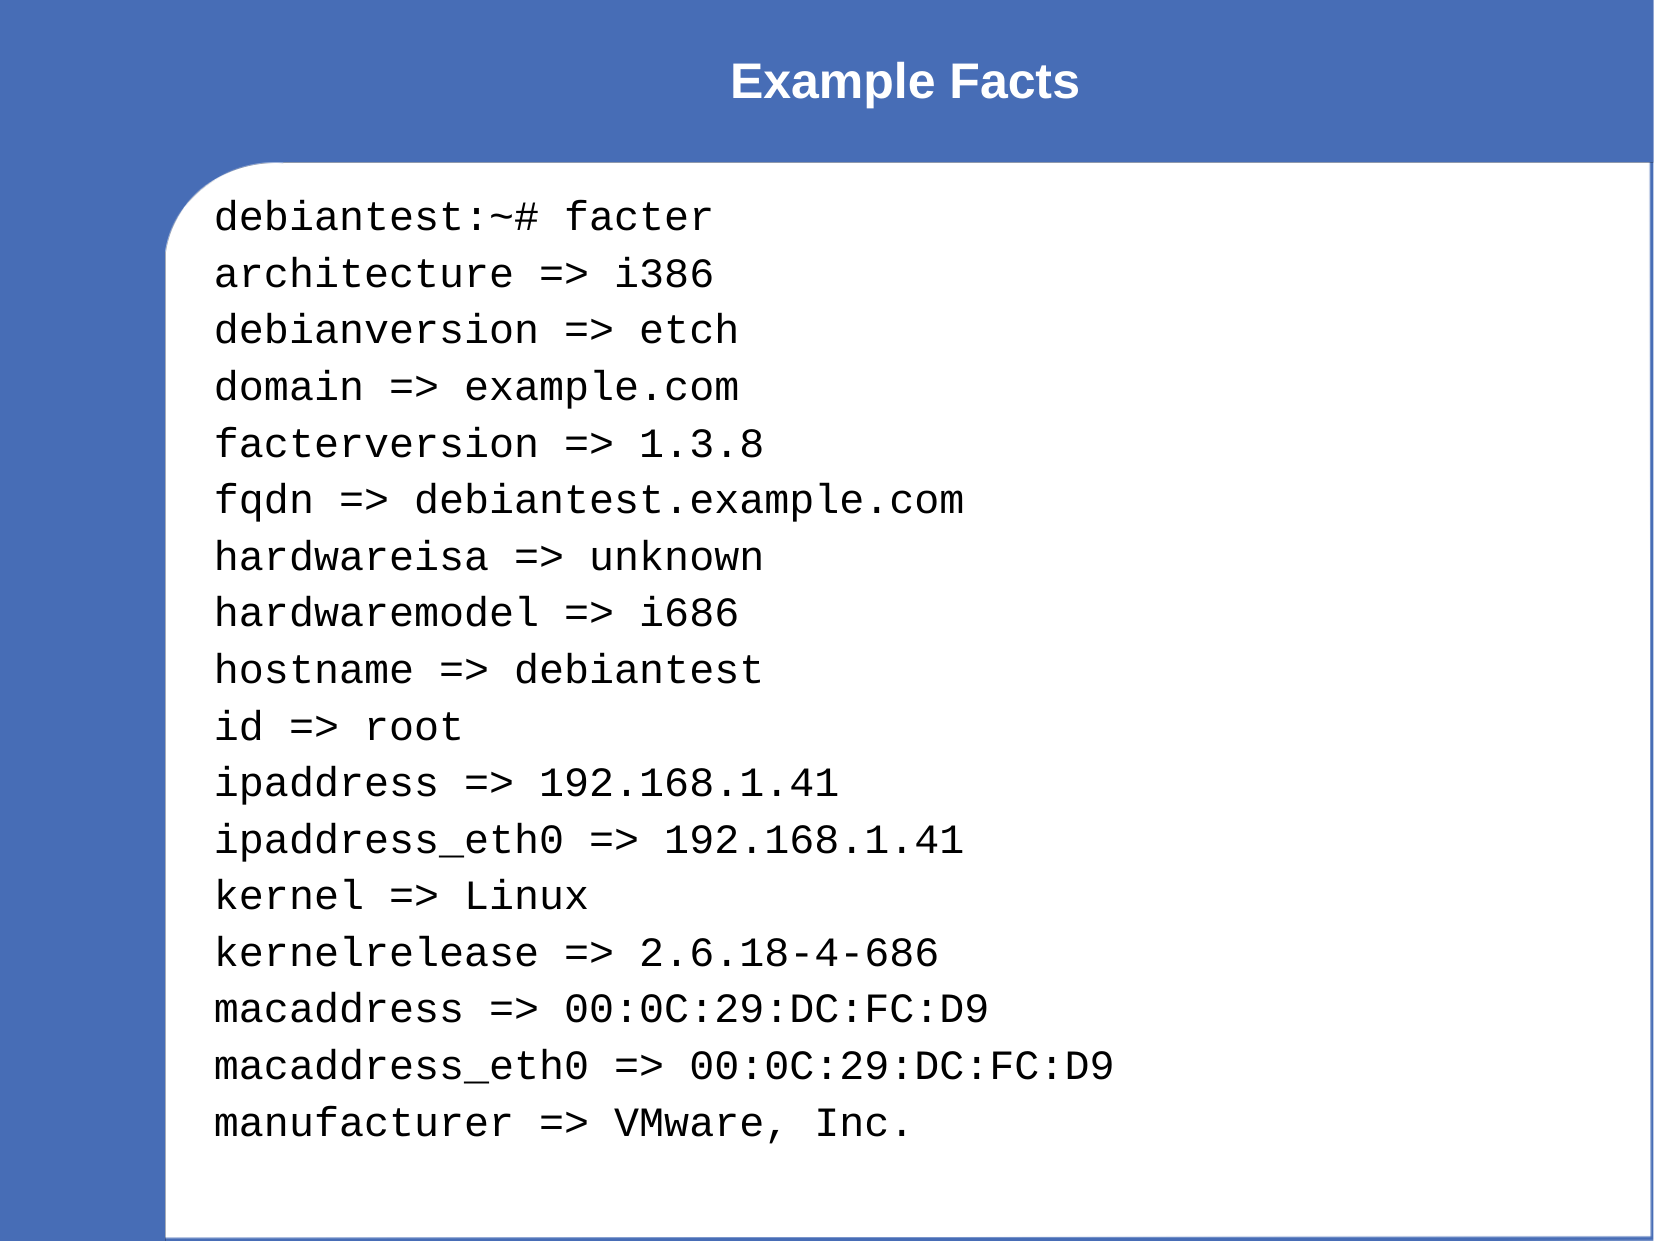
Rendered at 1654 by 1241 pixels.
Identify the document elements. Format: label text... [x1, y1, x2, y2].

picture [0, 0, 1654, 1241]
title Example Facts [225, 12, 1586, 151]
list debiantest:~# facter architecture => i386 debianversion => etch domain => example.com facterversion => 1.3.8 fqdn => debiantest.example.com hardwareisa => unknown hardwaremodel => i686 hostname => debiantest id => root ipaddress => 192.168.1.41 ipaddress_eth0 => 192.168.1.41 kernel => Linux kernelrelease => 2.6.18-4-686 macaddress => 00:0C:29:DC:FC:D9 macaddress_eth0 => 00:0C:29:DC:FC:D9 manufacturer => VMware, Inc. [213, 196, 1576, 1228]
